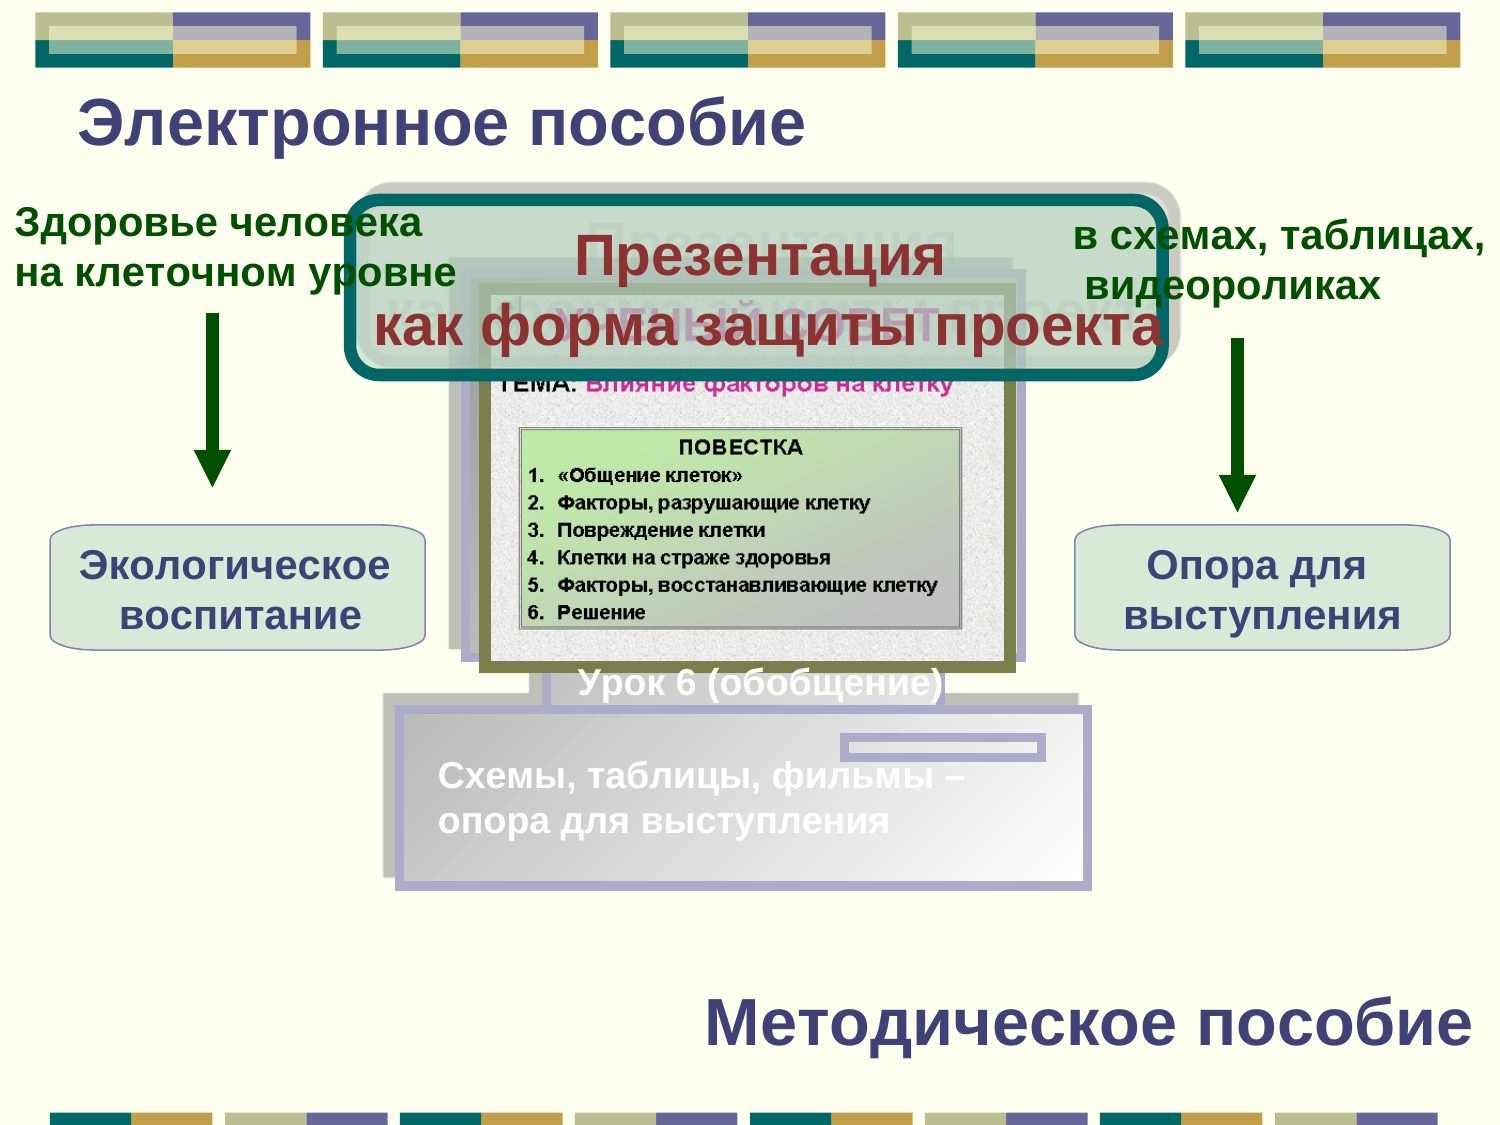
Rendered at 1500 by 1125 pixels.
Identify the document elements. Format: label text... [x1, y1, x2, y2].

text_box [399, 673, 1088, 886]
text_box [1016, 376, 1022, 658]
text_box Методическое пособие [679, 975, 1500, 1063]
text_box Презентация как форма защиты проекта [350, 199, 1163, 376]
text_box [465, 376, 479, 658]
text_box Здоровье человека на клеточном уровне [0, 187, 473, 303]
text_box Экологическое воспитание [50, 524, 426, 651]
text_box в схемах, таблицах, видеороликах [1057, 199, 1500, 316]
text_box Электронное пособие [62, 75, 913, 163]
text_box Схемы, таблицы, фильмы – опора для выступления [423, 743, 992, 849]
text_box Опора для выступления [1074, 524, 1451, 651]
picture [491, 376, 1004, 661]
text_box Урок 6 (обобщение) [562, 649, 959, 711]
